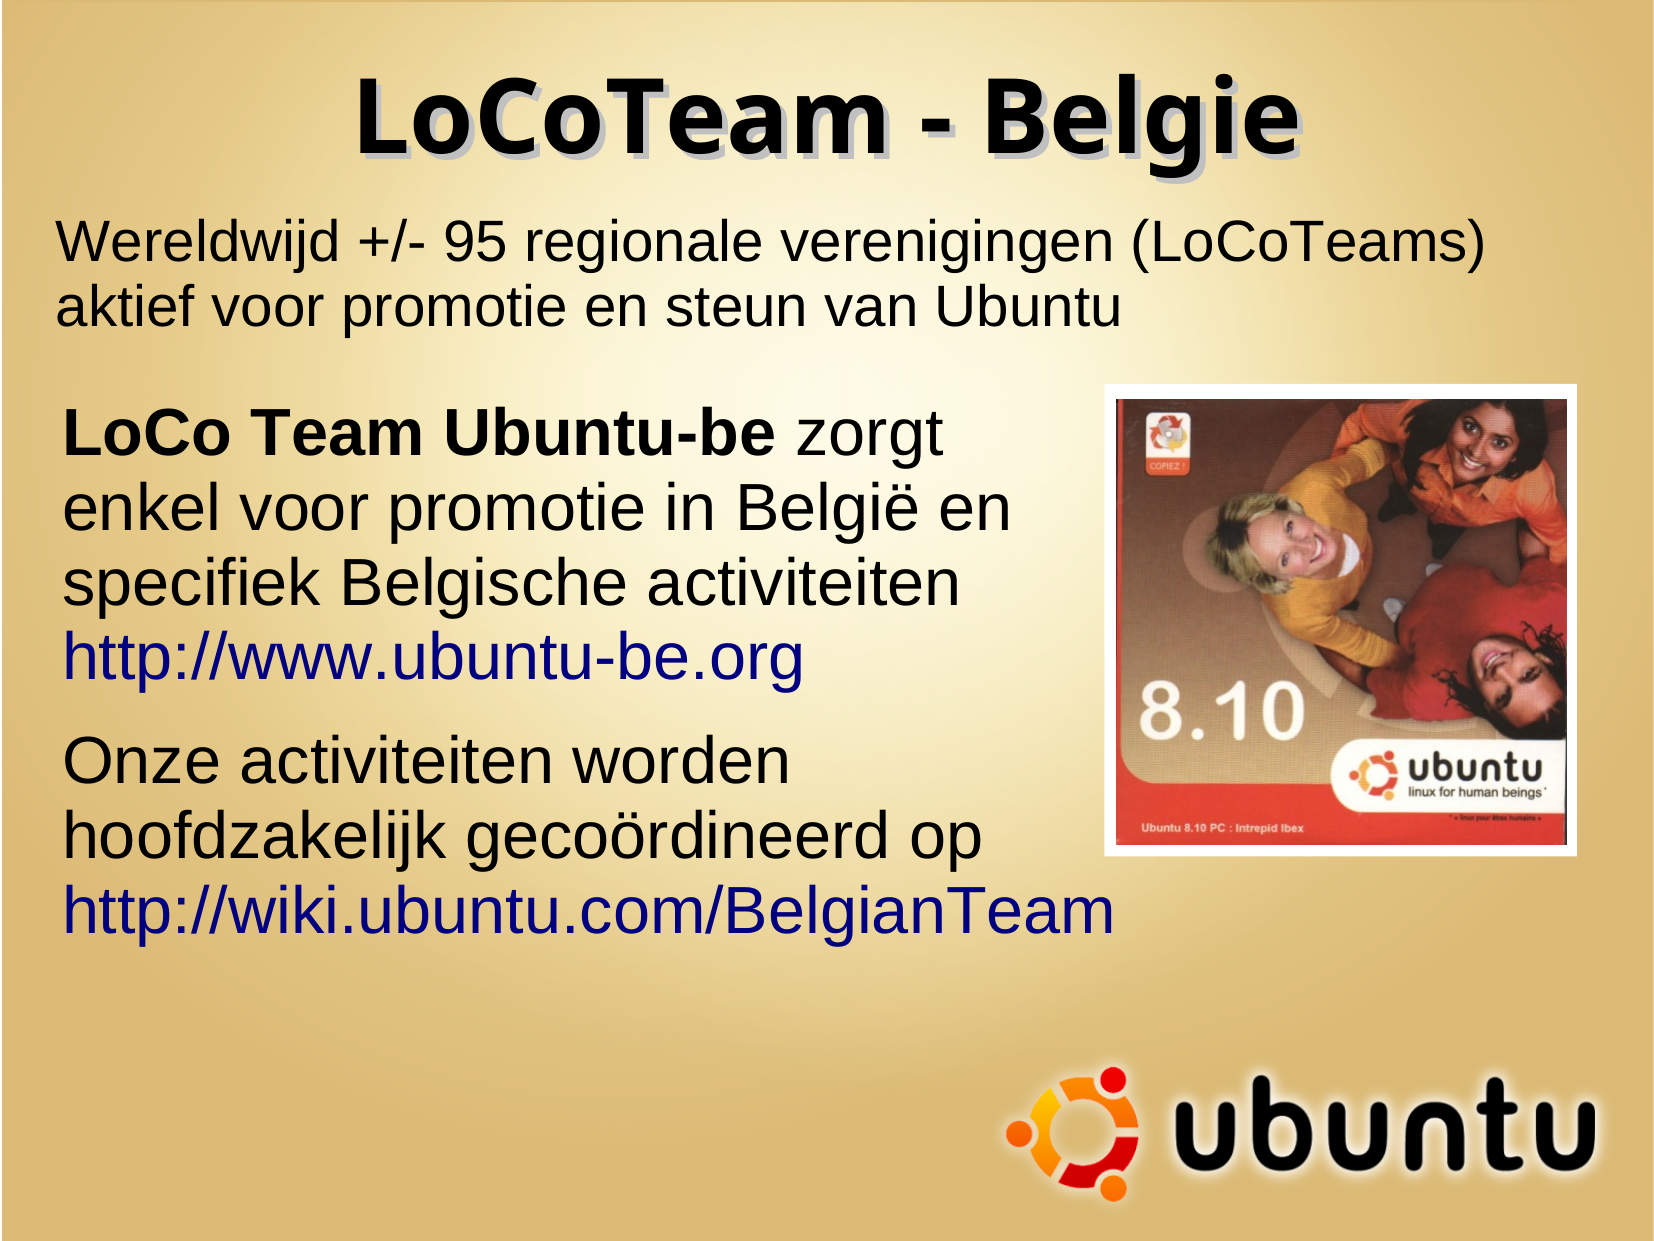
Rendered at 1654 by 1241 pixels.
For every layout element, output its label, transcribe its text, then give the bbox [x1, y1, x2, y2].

text_box Wereldwijd +/- 95 regionale verenigingen (LoCoTeams) aktief voor promotie en steun van Ubuntu [41, 201, 1533, 362]
title LoCoTeam - Belgie [82, 29, 1571, 197]
picture [2, 0, 1654, 1241]
list LoCo Team Ubuntu-be zorgt enkel voor promotie in België en specifiek Belgische activiteiten http://www.ubuntu-be.org Onze activiteiten worden hoofdzakelijk gecoördineerd op http://wiki.ubuntu.com/BelgianTeam [62, 394, 1365, 1035]
text_box [1104, 383, 1577, 857]
